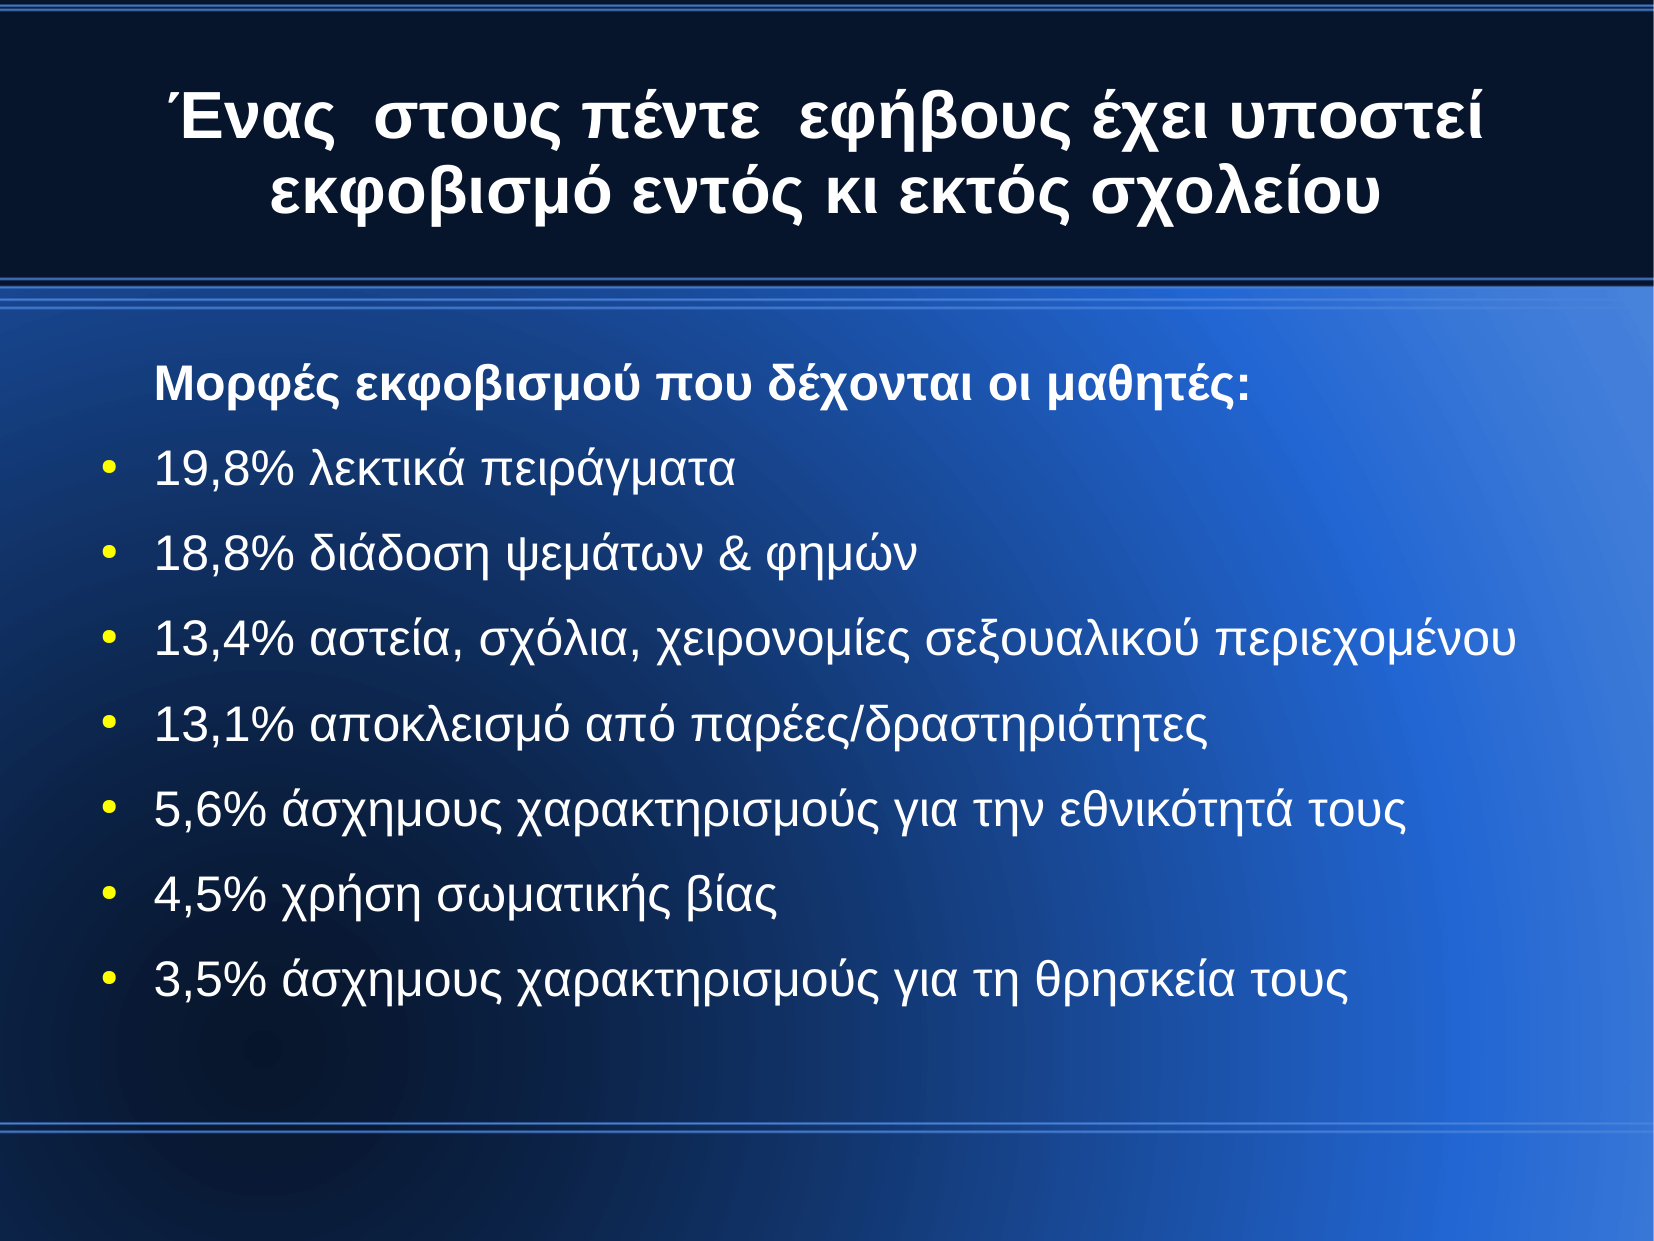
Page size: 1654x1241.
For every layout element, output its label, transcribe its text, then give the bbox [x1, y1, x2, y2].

list Μορφές εκφοβισμού που δέχονται οι μαθητές: 19,8% λεκτικά πειράγματα 18,8% διάδοση ψεμάτων & φημών 13,4% αστεία, σχόλια, χειρονομίες σεξουαλικού περιεχομένου 13,1% αποκλεισμό από παρέες/δραστηριότητες 5,6% άσχημους χαρακτηρισμούς για την εθνικότητά τους 4,5% χρήση σωματικής βίας 3,5% άσχημους χαρακτηρισμούς για τη θρησκεία τους [82, 355, 1548, 1040]
title Ένας στους πέντε εφήβους έχει υποστεί εκφοβισμό εντός κι εκτός σχολείου [82, 0, 1571, 307]
picture [0, 0, 1654, 1241]
